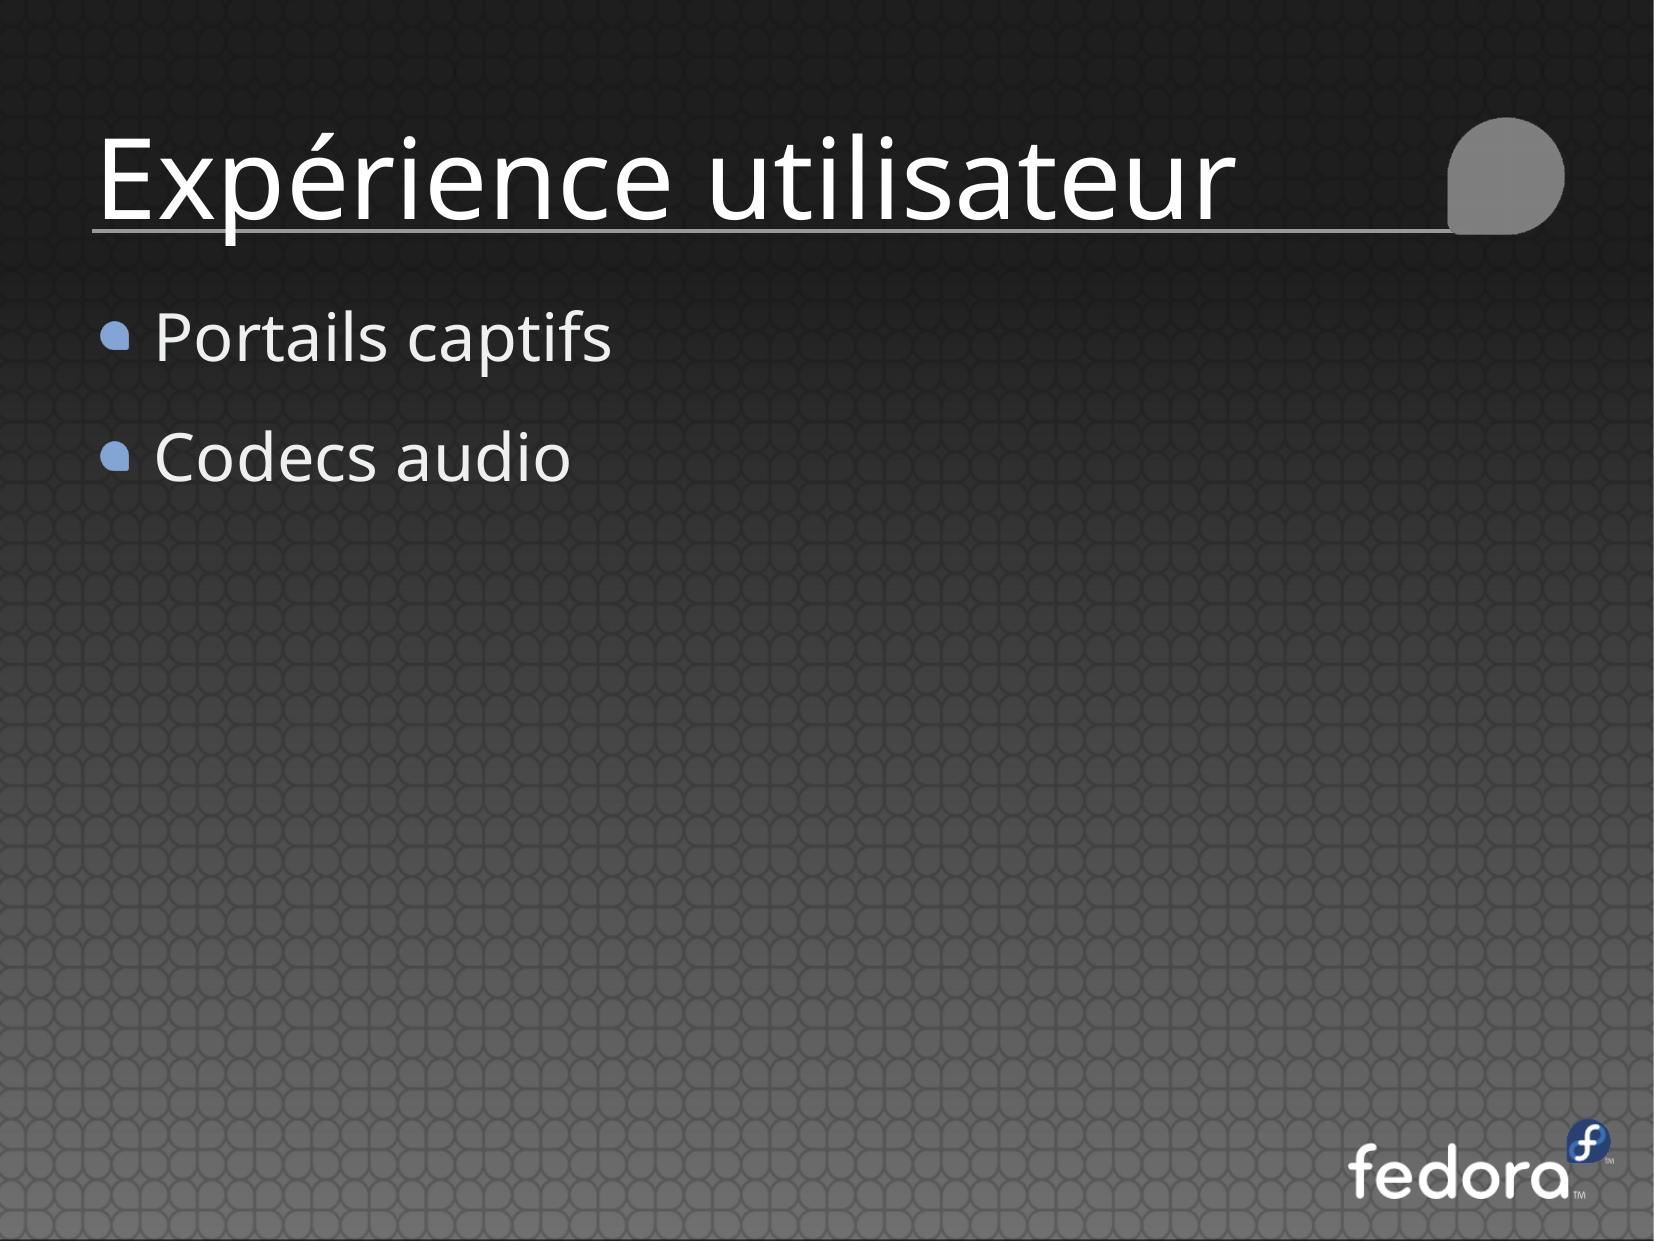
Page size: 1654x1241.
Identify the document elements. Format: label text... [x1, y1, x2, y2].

title Expérience utilisateur [94, 100, 1426, 251]
list Portails captifs Codecs audio [82, 290, 1571, 1227]
picture [0, 0, 1654, 1241]
